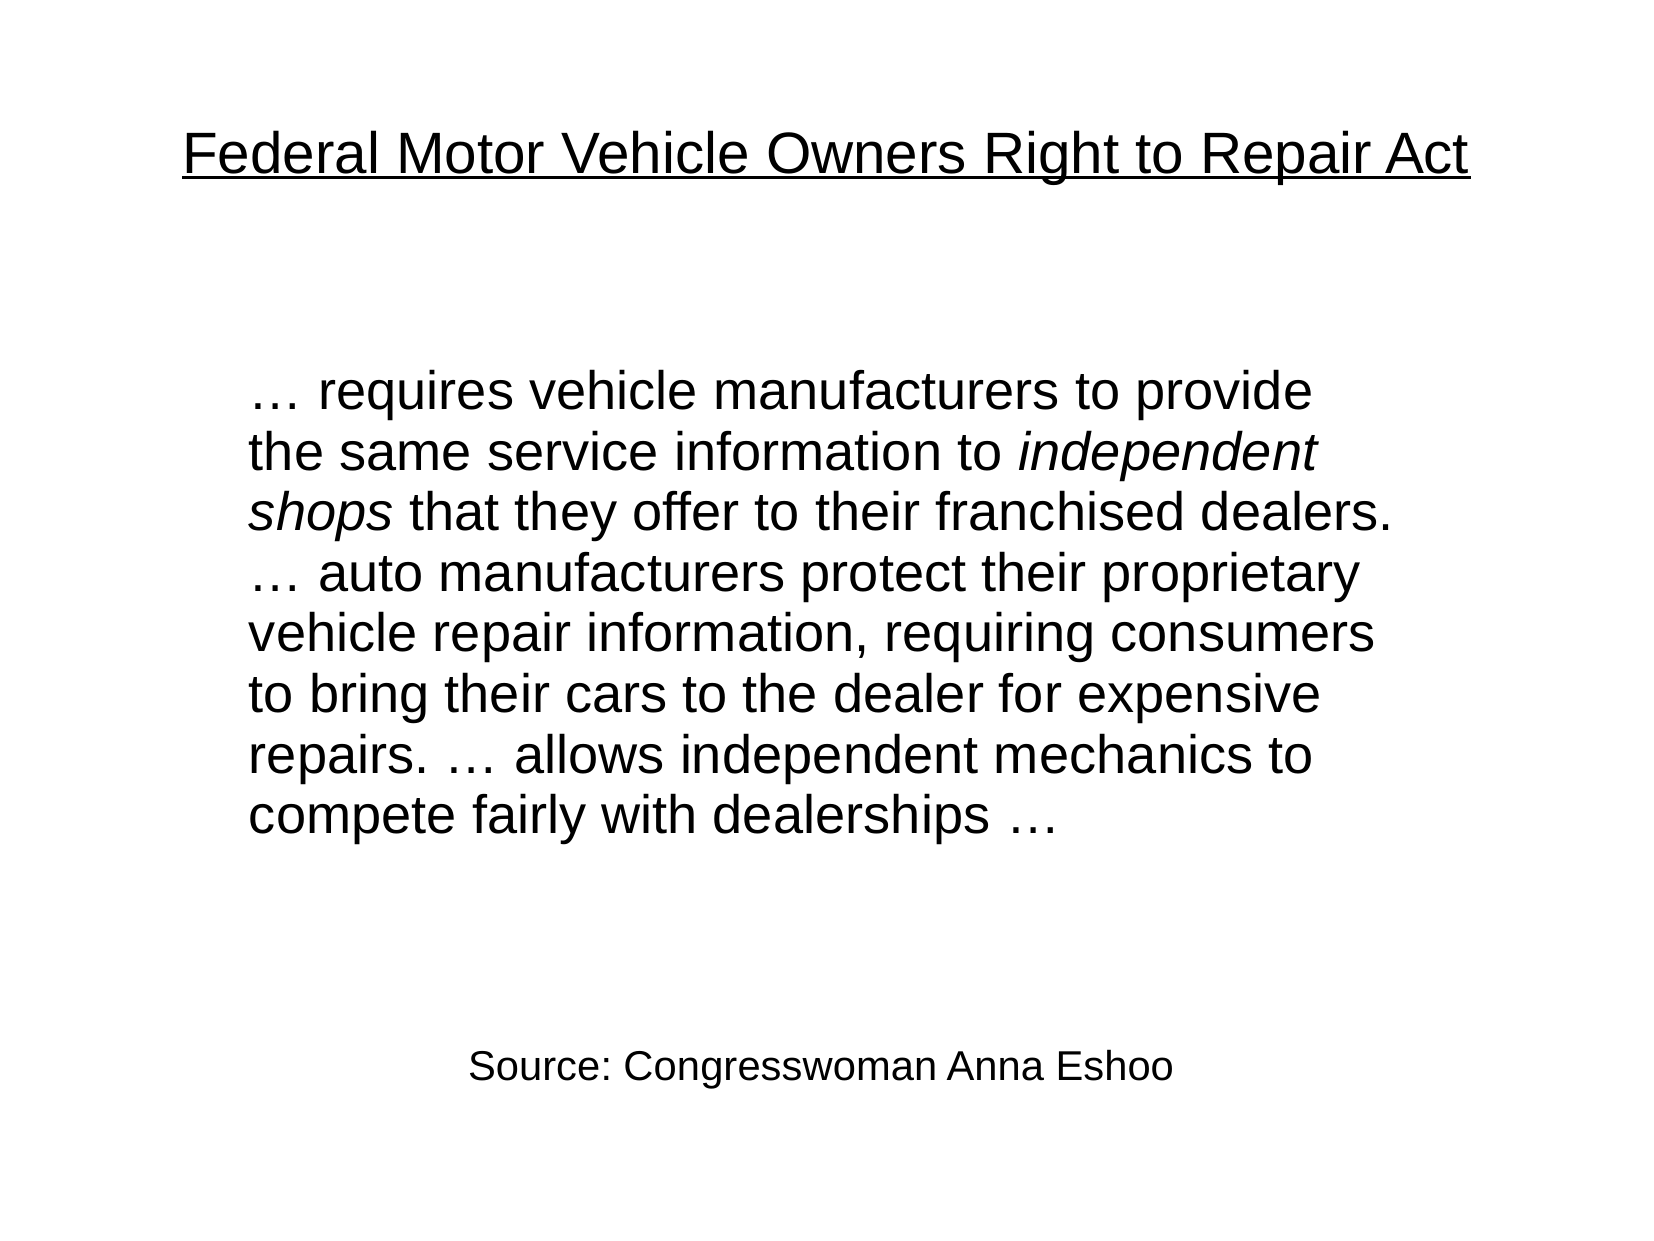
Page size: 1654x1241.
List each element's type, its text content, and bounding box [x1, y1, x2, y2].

text_box … requires vehicle manufacturers to provide the same service information to independent shops that they offer to their franchised dealers.… auto manufacturers protect their proprietary vehicle repair information, requiring consumers to bring their cars to the dealer for expensive repairs. … allows independent mechanics to compete fairly with dealerships … [234, 353, 1420, 853]
text_box Source: Congresswoman Anna Eshoo [453, 1035, 1201, 1097]
title Federal Motor Vehicle Owners Right to Repair Act [82, 49, 1571, 257]
